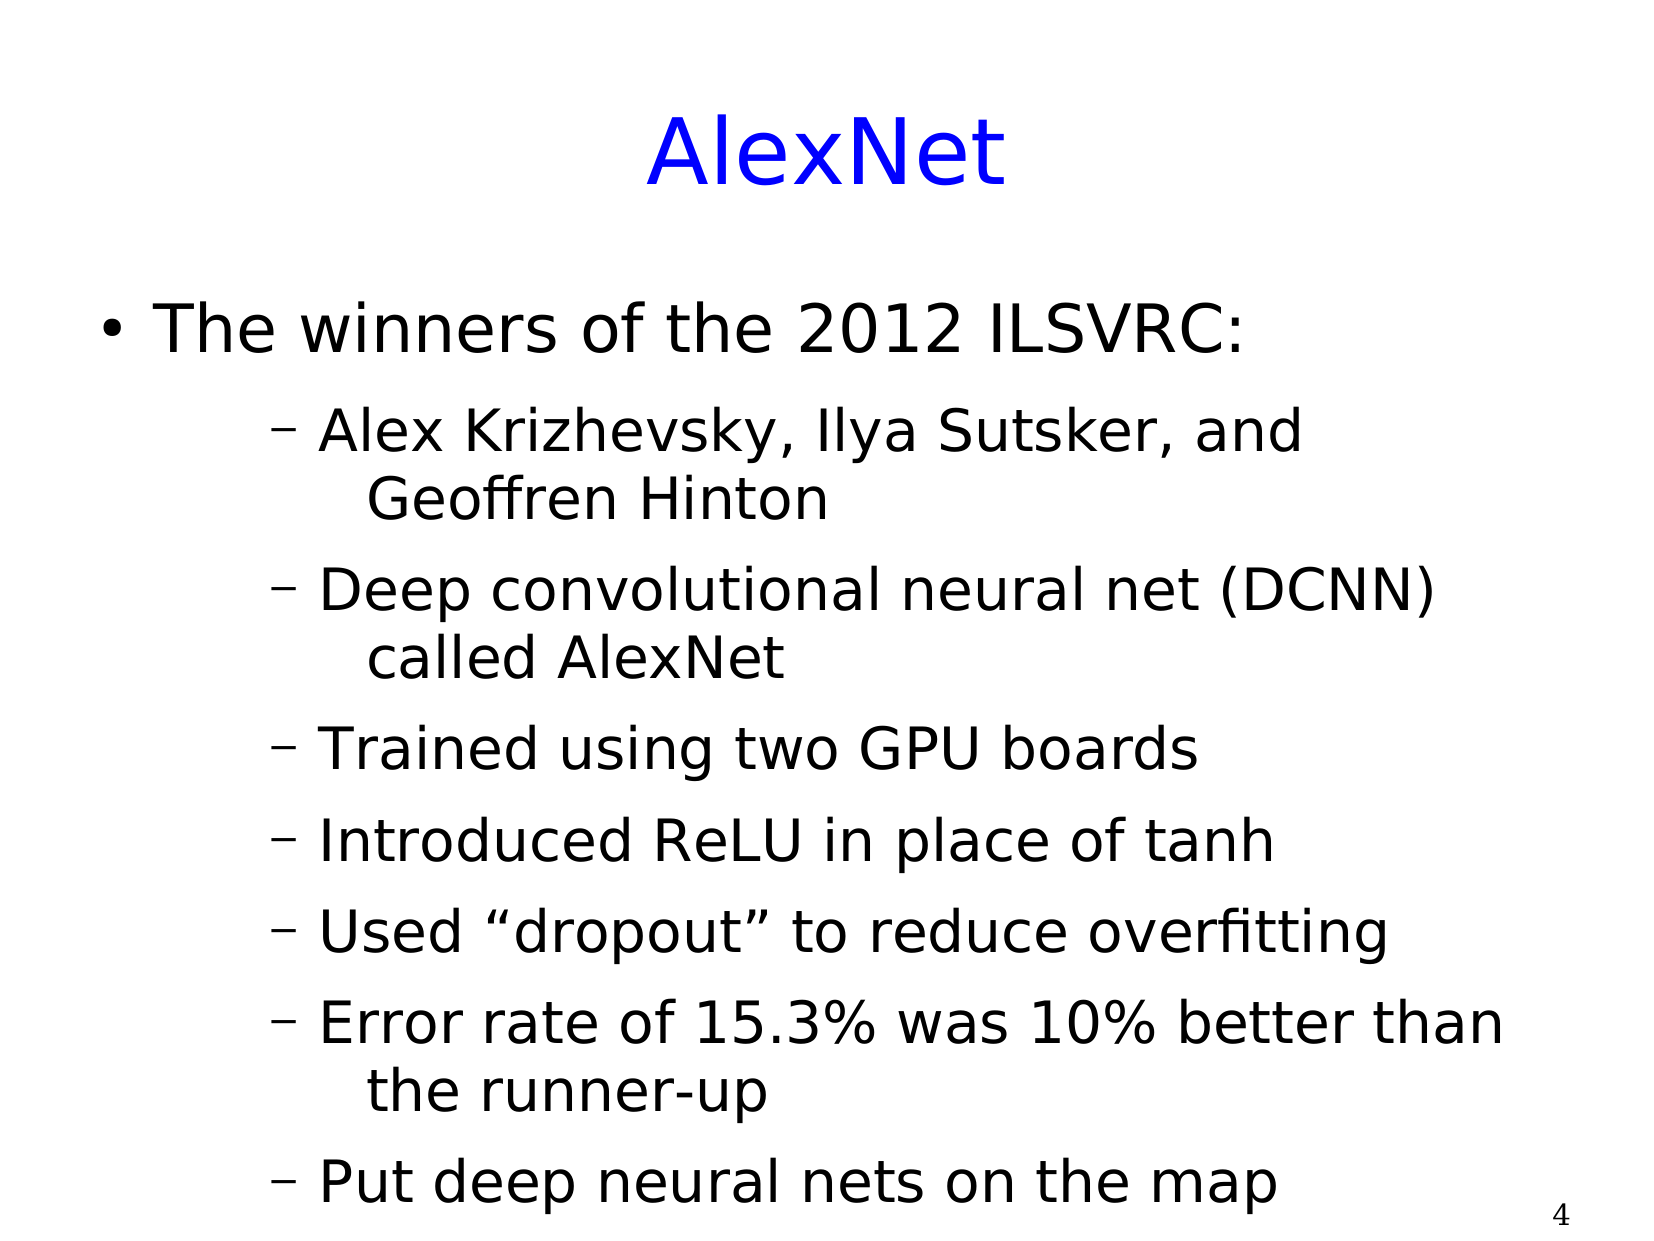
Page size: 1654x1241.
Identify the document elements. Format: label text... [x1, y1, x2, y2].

list The winners of the 2012 ILSVRC: Alex Krizhevsky, Ilya Sutsker, and Geoffren Hinton Deep convolutional neural net (DCNN) called AlexNet Trained using two GPU boards Introduced ReLU in place of tanh Used “dropout” to reduce overfitting Error rate of 15.3% was 10% better than the runner-up Put deep neural nets on the map [82, 290, 1571, 1217]
title AlexNet [82, 49, 1571, 257]
